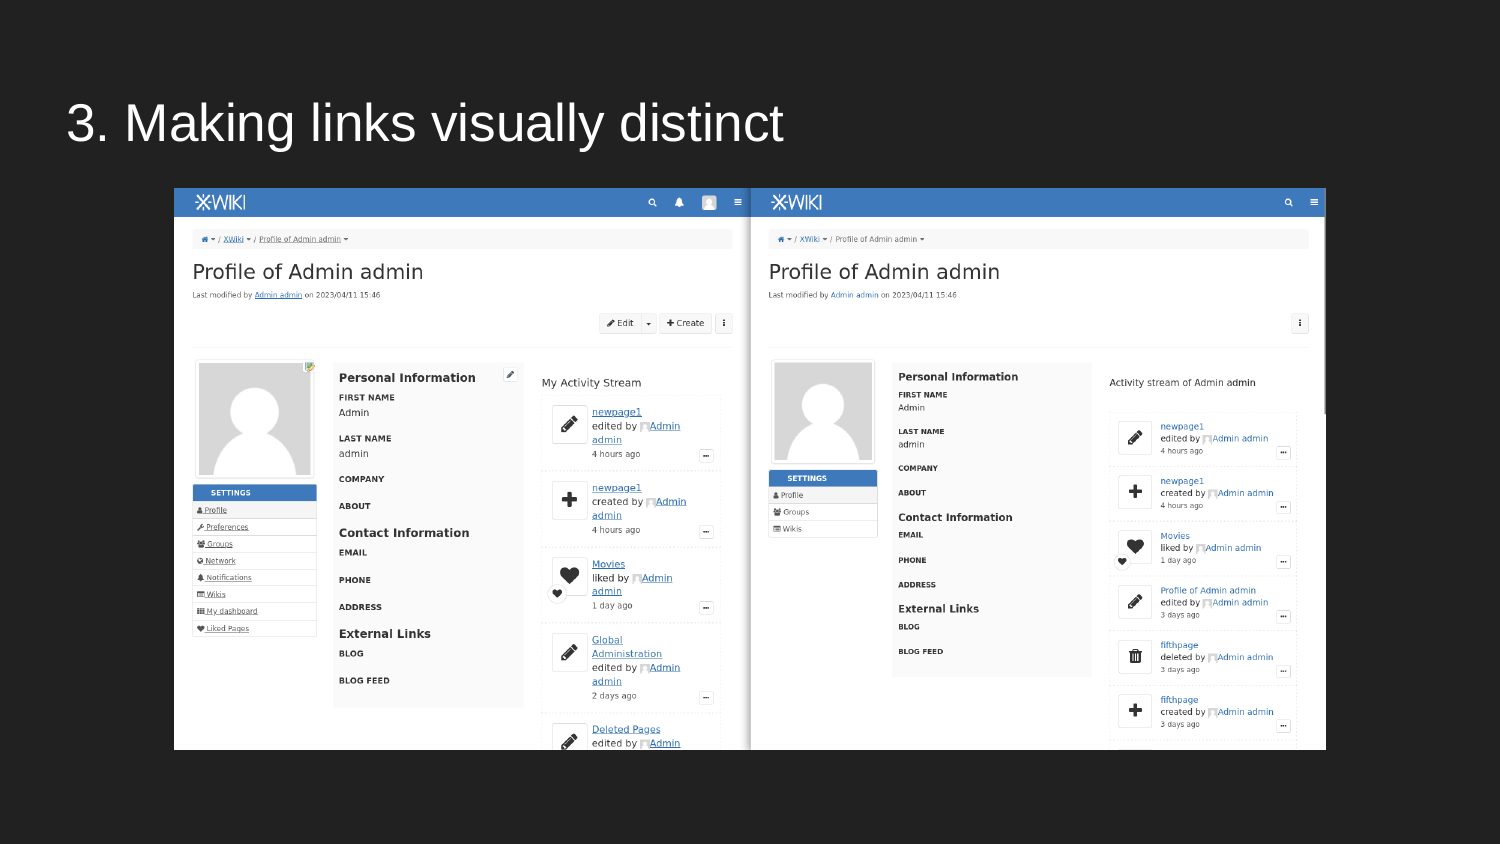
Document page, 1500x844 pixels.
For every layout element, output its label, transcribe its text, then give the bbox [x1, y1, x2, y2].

picture [174, 188, 1326, 750]
title 3. Making links visually distinct [51, 72, 1449, 167]
